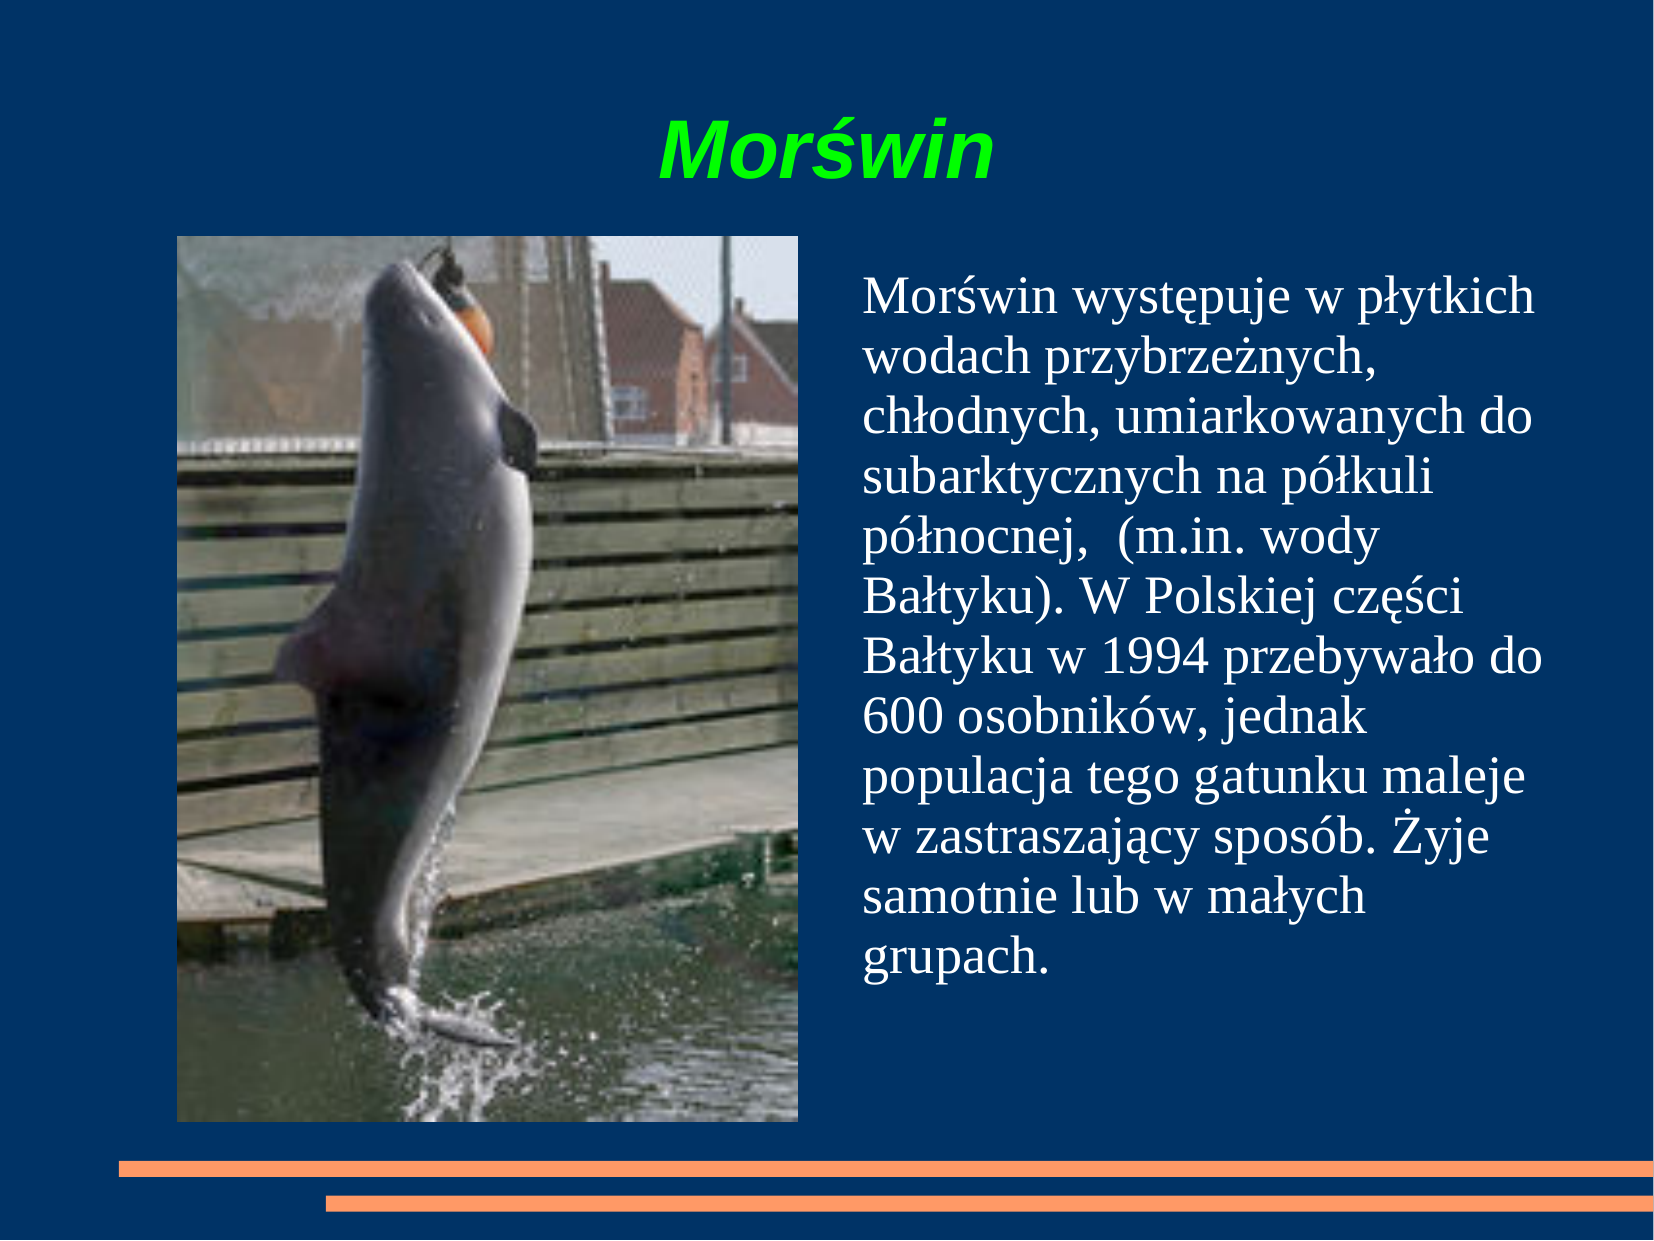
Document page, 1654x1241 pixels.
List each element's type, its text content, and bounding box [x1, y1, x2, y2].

picture [177, 236, 798, 1123]
title Morświn [121, 53, 1534, 247]
list Morświn występuje w płytkich wodach przybrzeżnych, chłodnych, umiarkowanych do subarktycznych na półkuli północnej, (m.in. wody Bałtyku). W Polskiej części Bałtyku w 1994 przebywało do 600 osobników, jednak populacja tego gatunku maleje w zastraszający sposób. Żyje samotnie lub w małych grupach. [862, 265, 1565, 1061]
